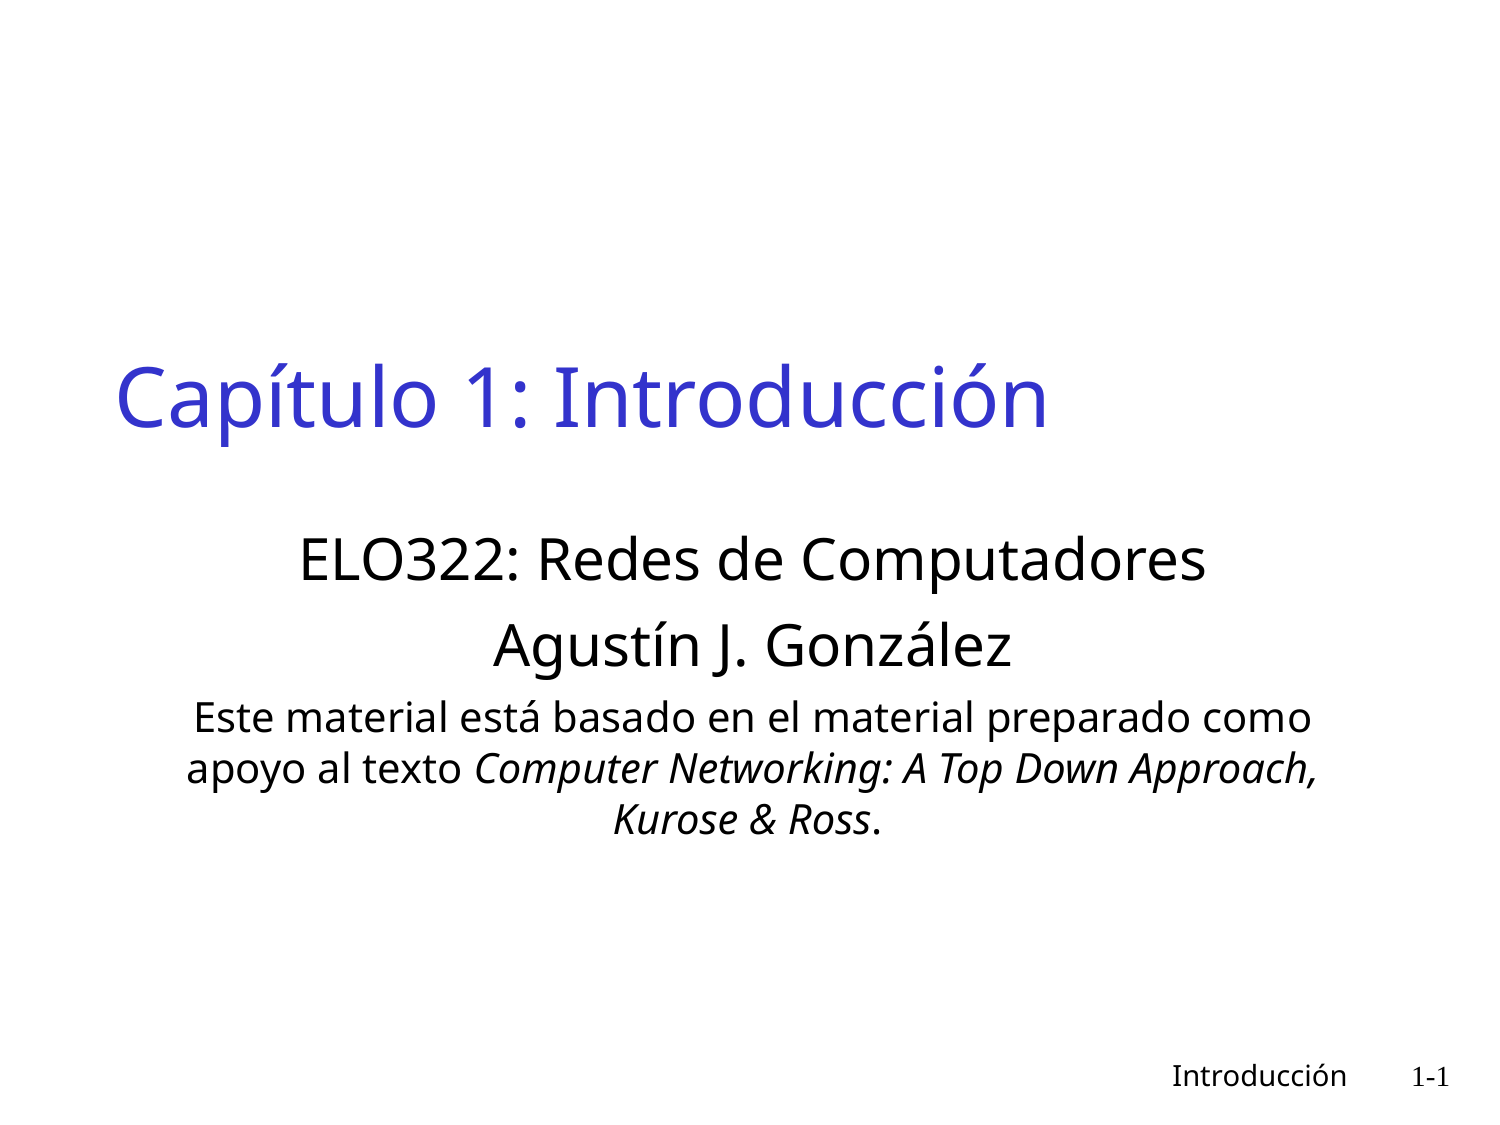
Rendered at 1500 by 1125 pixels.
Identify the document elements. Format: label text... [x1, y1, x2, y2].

text_box ELO322: Redes de Computadores Agustín J. González Este material está basado en el material preparado como apoyo al texto Computer Networking: A Top Down Approach, Kurose & Ross. [131, 516, 1375, 962]
text_box Introducción [887, 1050, 1362, 1125]
title Capítulo 1: Introducción [99, 306, 1375, 486]
text_box 1-<number> [1362, 1050, 1466, 1125]
